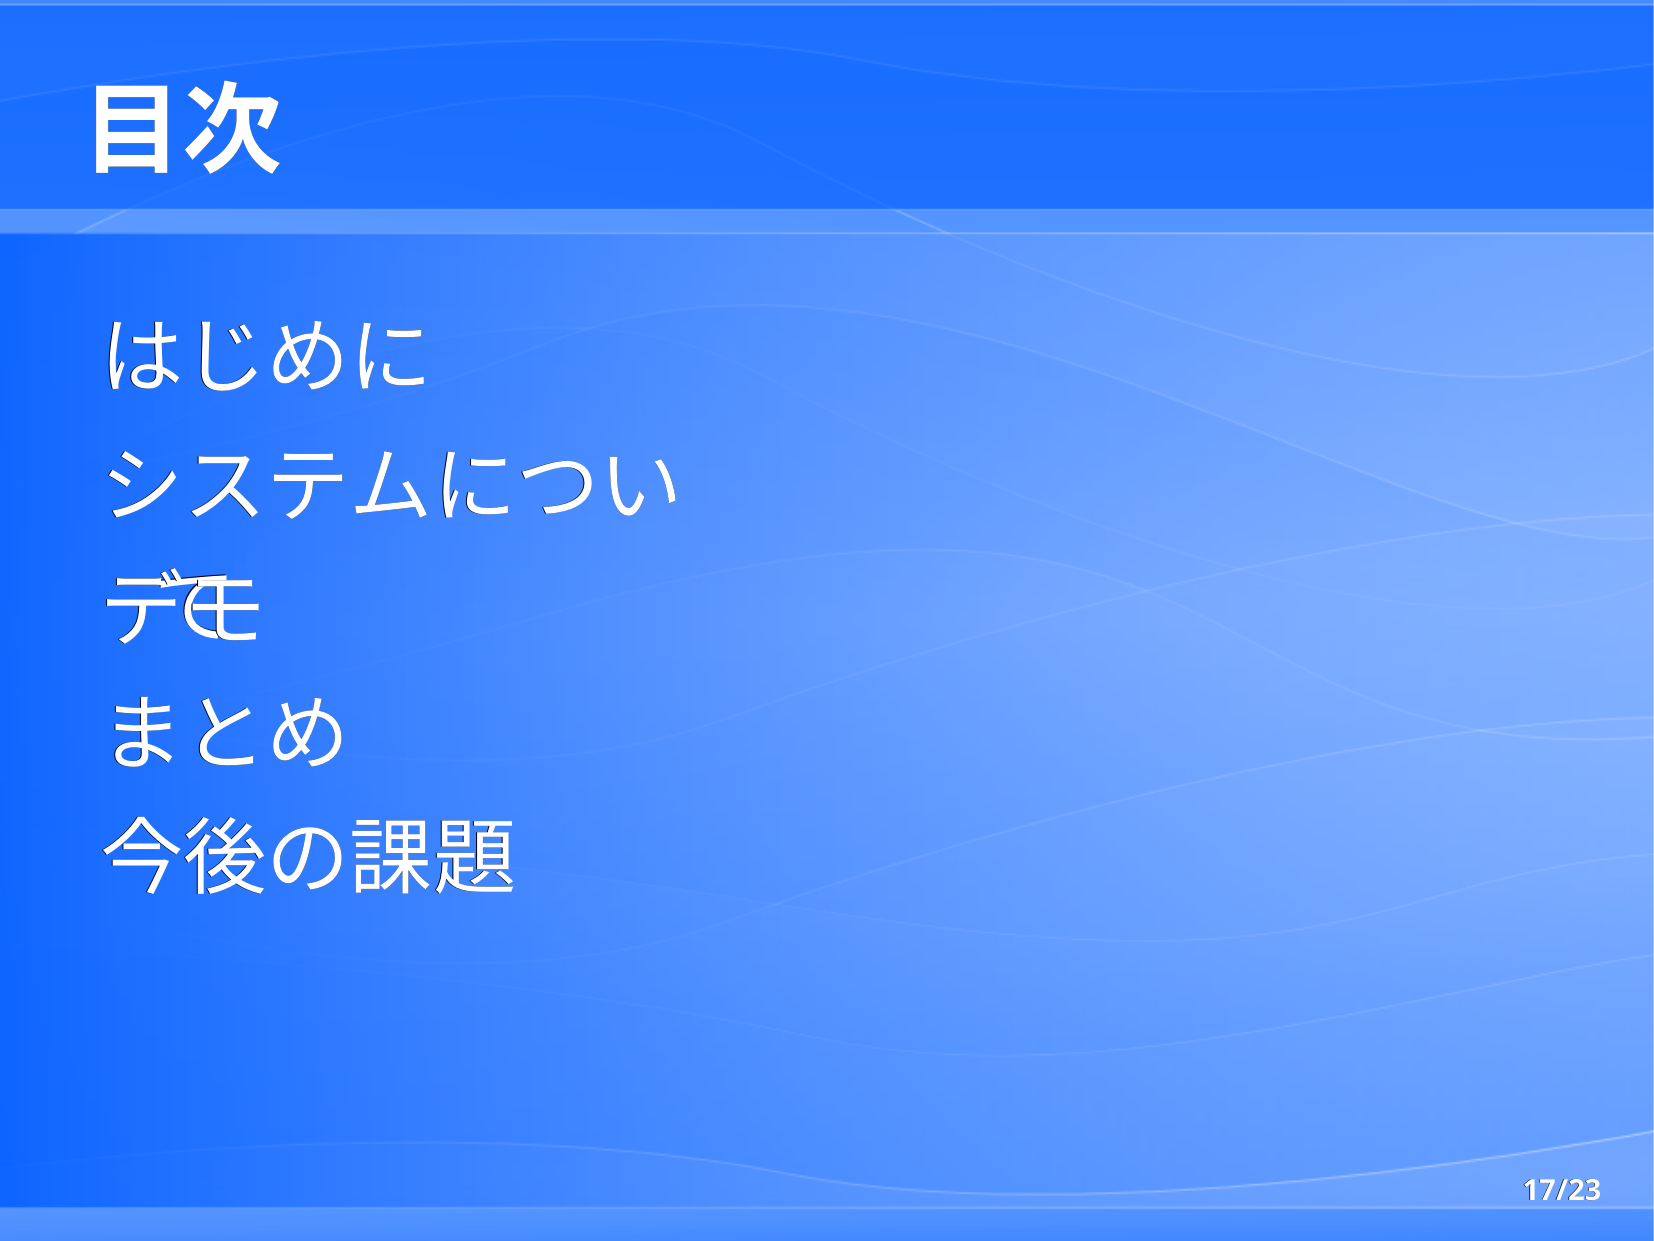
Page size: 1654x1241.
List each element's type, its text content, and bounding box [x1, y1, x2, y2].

list システムについて [82, 419, 709, 509]
list まとめ [82, 667, 709, 768]
picture [0, 0, 1654, 1241]
list 今後の課題 [82, 791, 709, 881]
list デモ [82, 543, 709, 644]
list はじめに [82, 290, 709, 384]
title 目次 [23, 8, 1625, 237]
